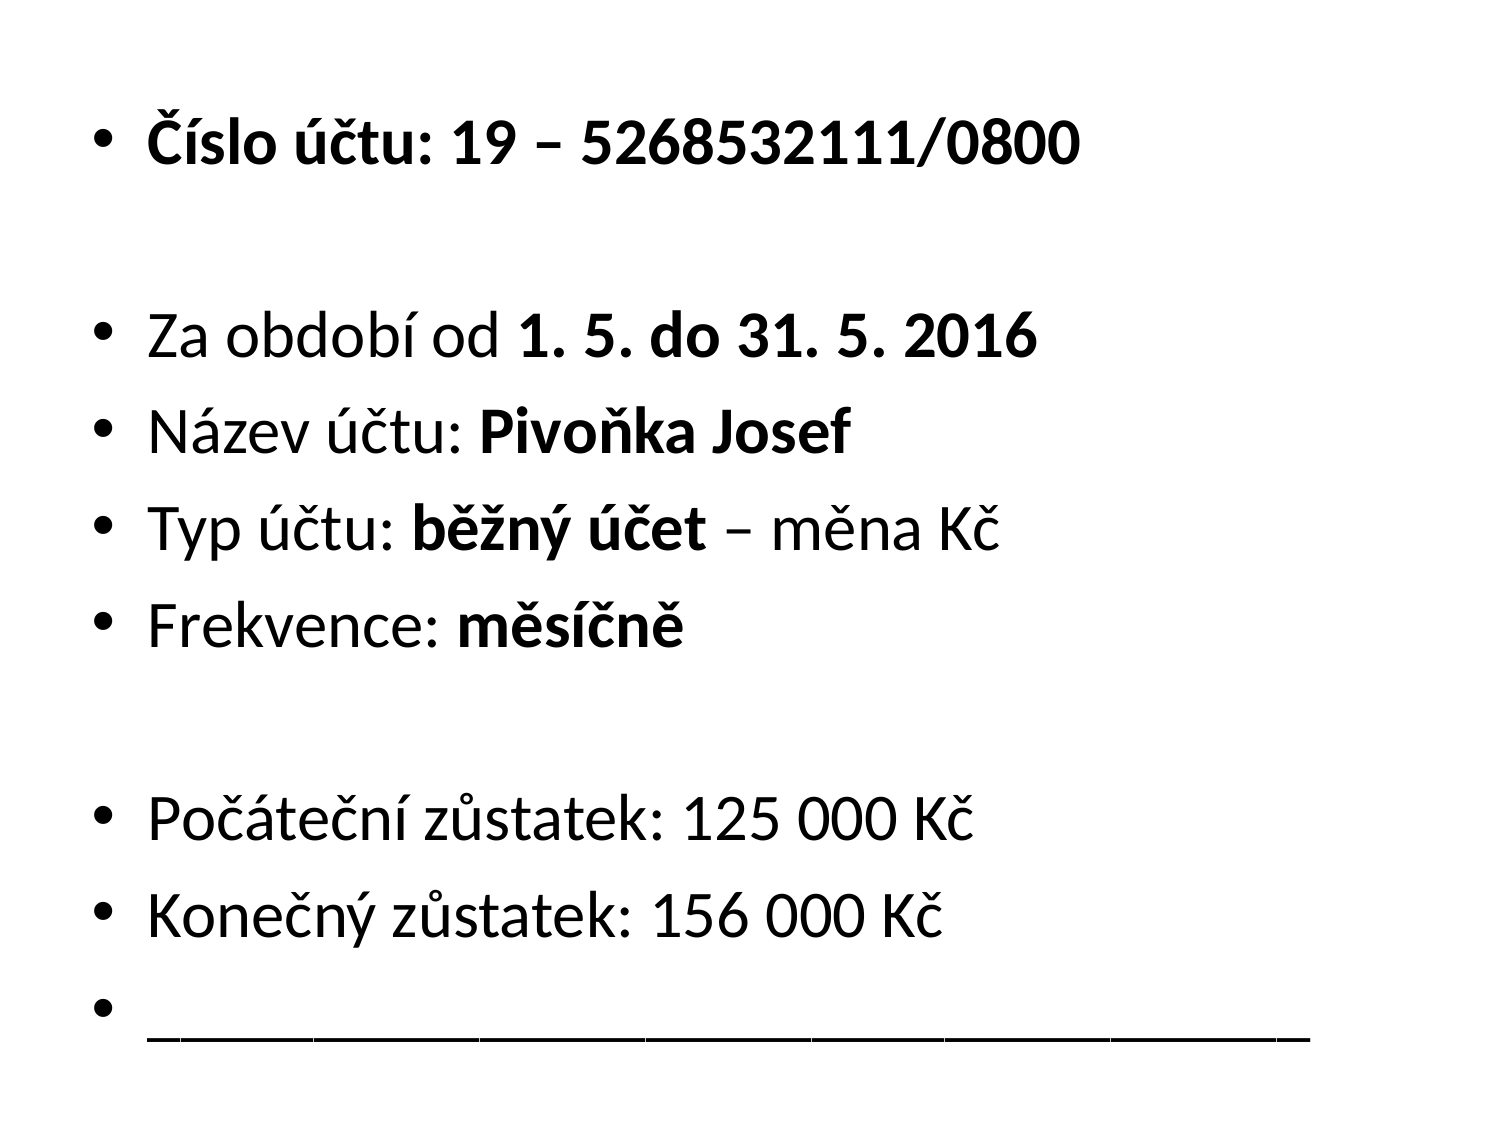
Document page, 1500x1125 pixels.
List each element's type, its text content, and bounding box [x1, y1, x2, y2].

list Číslo účtu: 19 – 5268532111/0800 Za období od 1. 5. do 31. 5. 2016 Název účtu: Pivoňka Josef Typ účtu: běžný účet – měna Kč Frekvence: měsíčně Počáteční zůstatek: 125 000 Kč Konečný zůstatek: 156 000 Kč ___________________________________ [76, 90, 1427, 1053]
